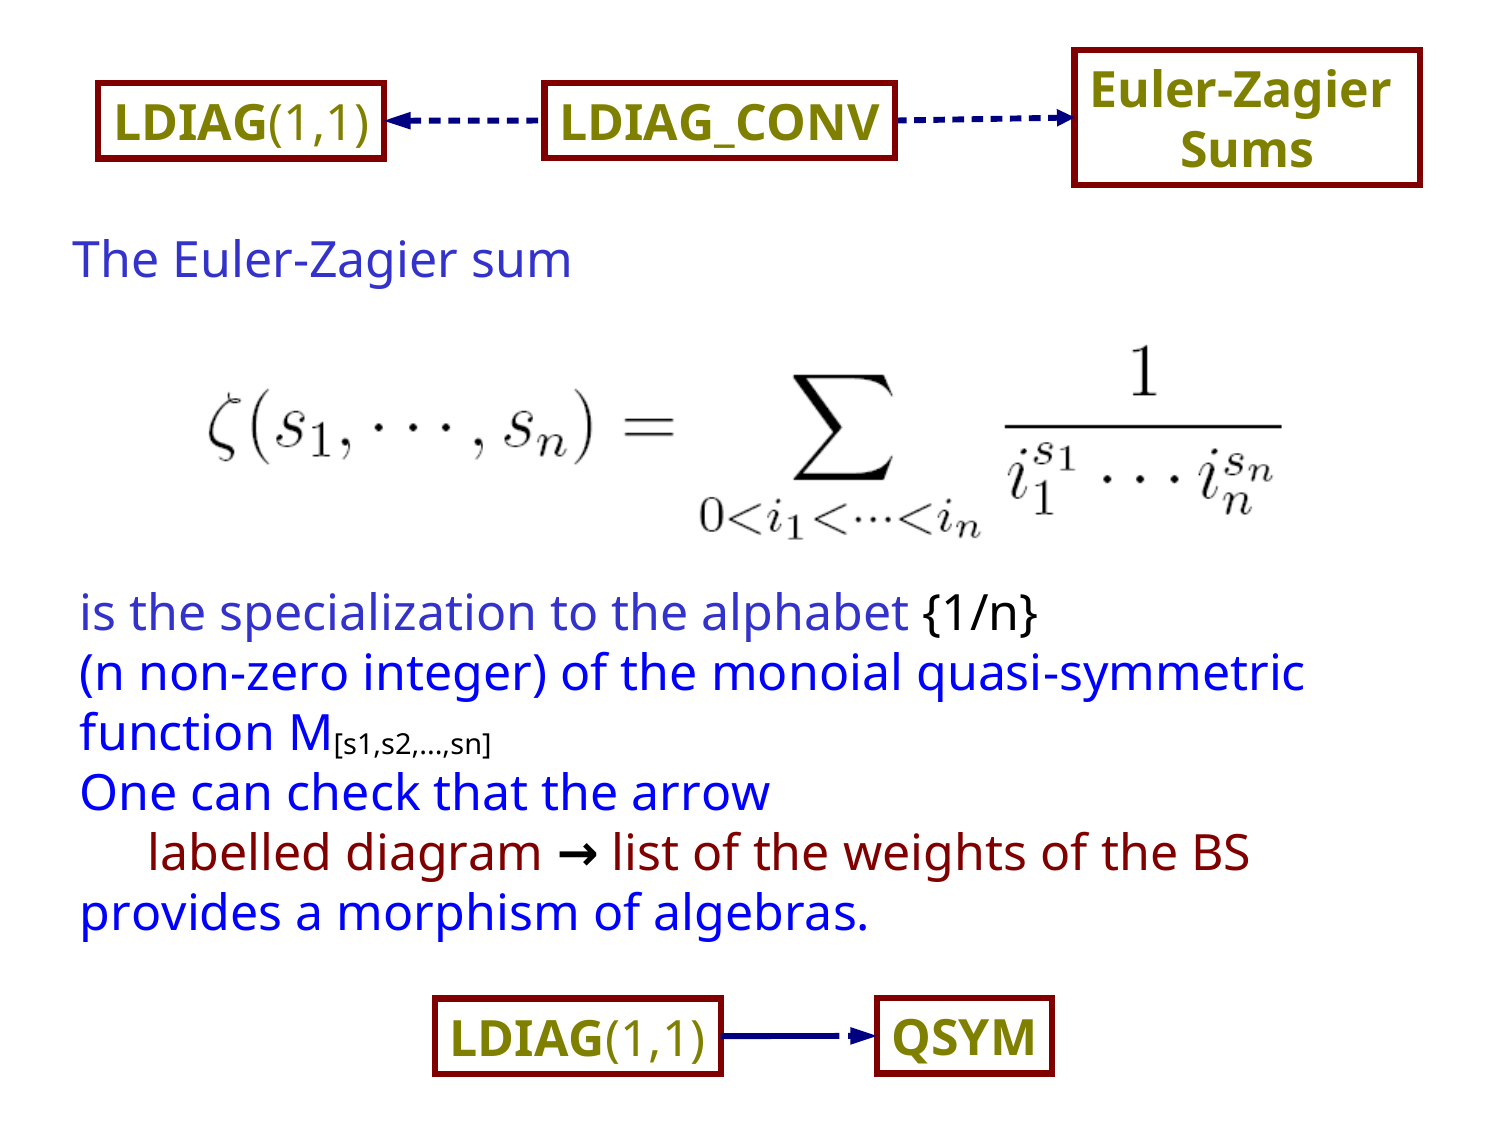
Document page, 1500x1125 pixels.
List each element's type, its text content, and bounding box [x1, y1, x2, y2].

text_box The Euler-Zagier sum [57, 220, 650, 296]
text_box is the specialization to the alphabet {1/n} (n non-zero integer) of the monoial quasi-symmetric function M[s1,s2,...,sn] One can check that the arrow labelled diagram → list of the weights of the BS provides a morphism of algebras. [64, 572, 1443, 965]
text_box LDIAG(1,1)‏ [98, 83, 384, 159]
text_box QSYM [876, 998, 1053, 1074]
text_box Euler-Zagier Sums [1074, 49, 1421, 186]
picture [150, 314, 1346, 579]
text_box LDIAG_CONV [544, 82, 895, 159]
text_box [295, 590, 325, 666]
text_box LDIAG(1,1)‏ [434, 998, 721, 1074]
